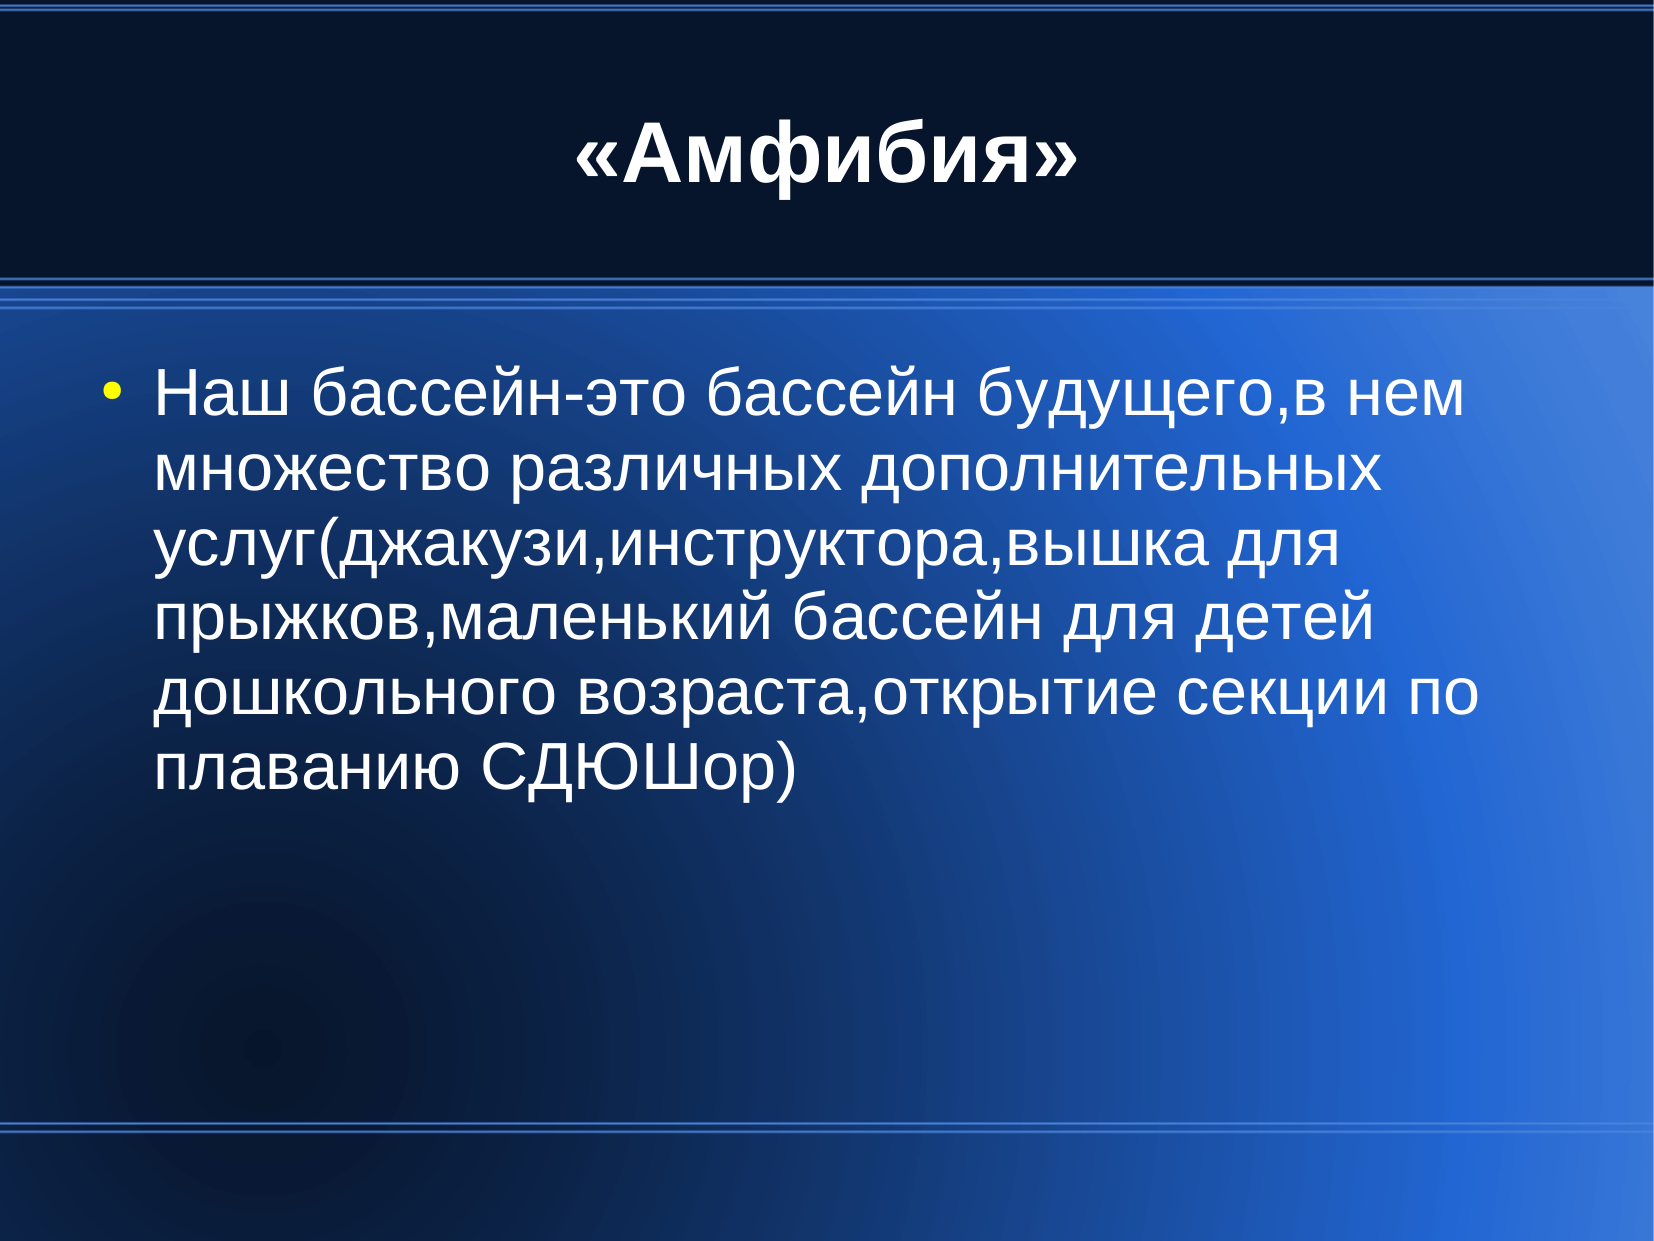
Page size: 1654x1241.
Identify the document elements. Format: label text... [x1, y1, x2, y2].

title «Амфибия» [82, 49, 1571, 257]
picture [0, 0, 1654, 1241]
list Наш бассейн-это бассейн будущего,в нем множество различных дополнительных услуг(джакузи,инструктора,вышка для прыжков,маленький бассейн для детей дошкольного возраста,открытие секции по плаванию СДЮШор) [82, 355, 1571, 1174]
